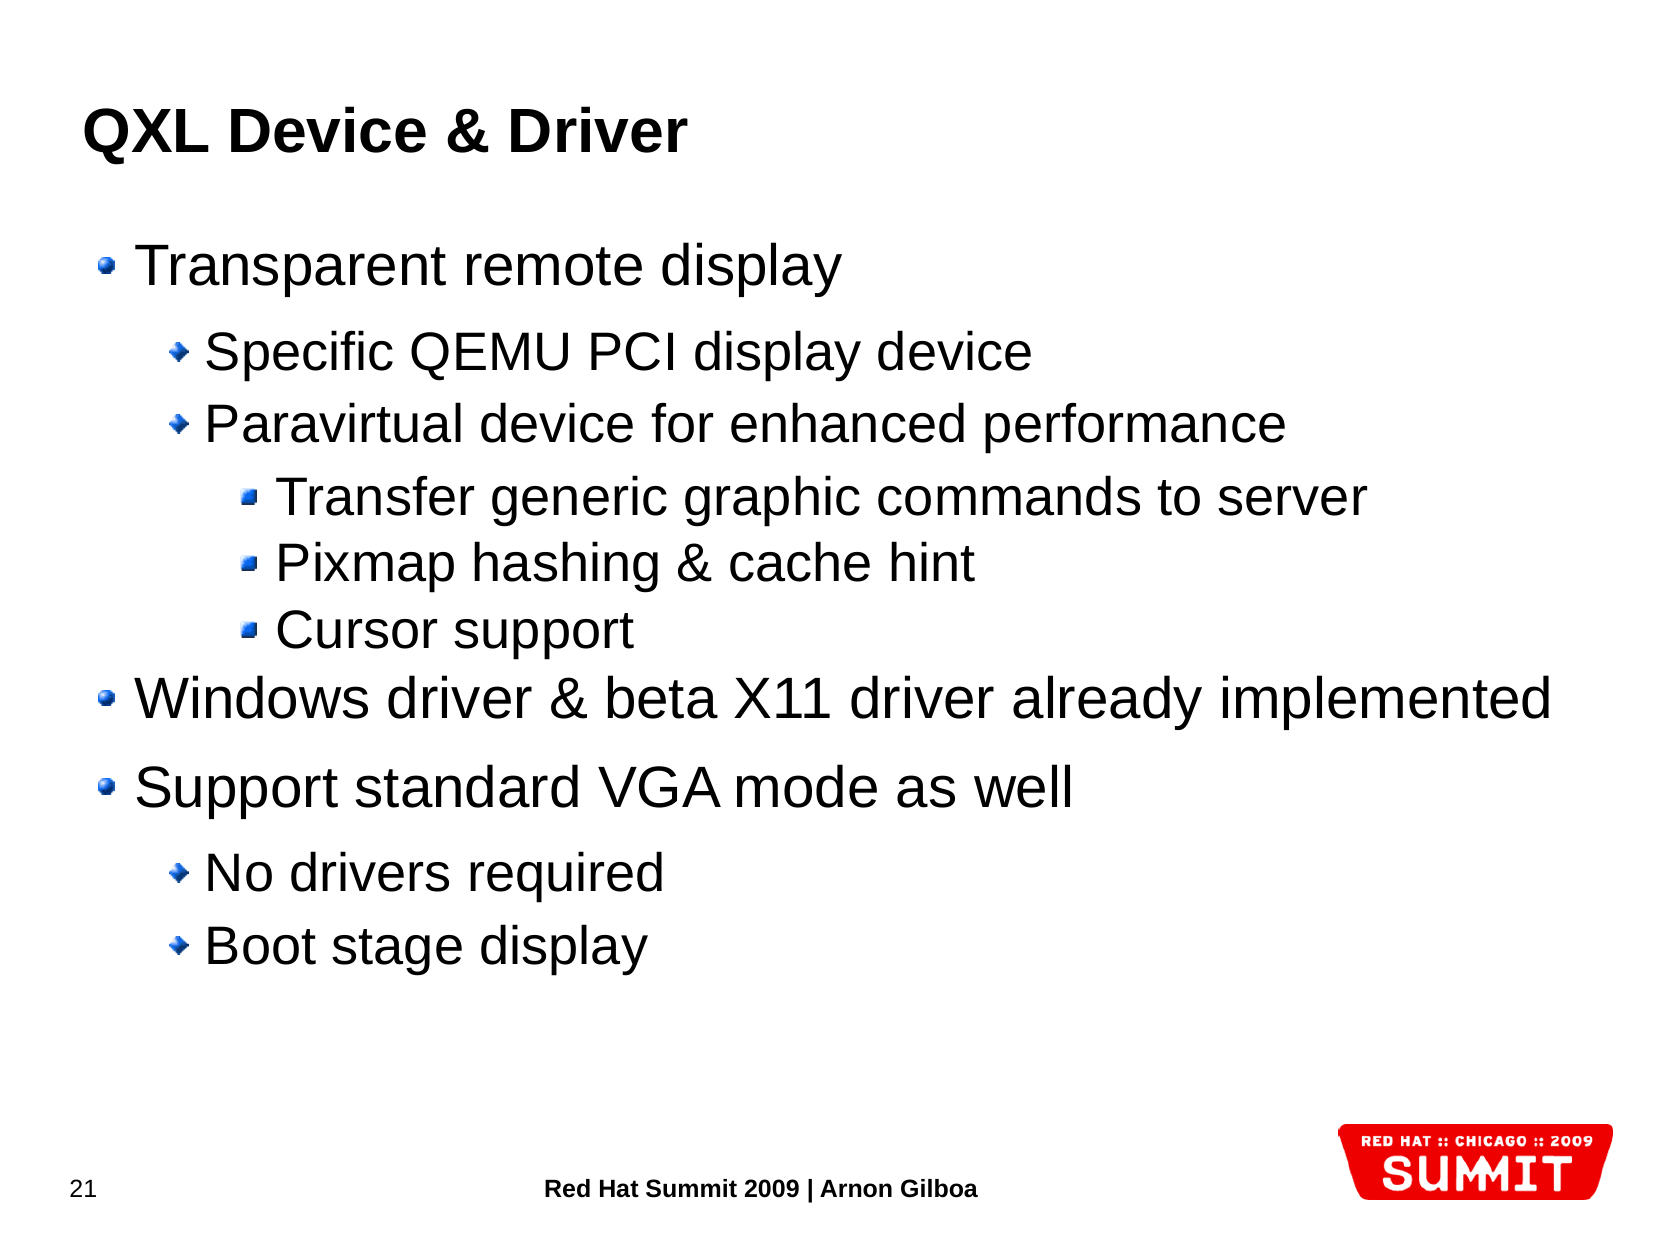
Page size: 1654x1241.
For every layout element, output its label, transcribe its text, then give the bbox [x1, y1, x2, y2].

list Transparent remote display Specific QEMU PCI display device Paravirtual device for enhanced performance Transfer generic graphic commands to server Pixmap hashing & cache hint Cursor support Windows driver & beta X11 driver already implemented Support standard VGA mode as well No drivers required Boot stage display [63, 232, 1560, 1053]
picture [1338, 1124, 1613, 1200]
title QXL Device & Driver [82, 37, 1571, 226]
